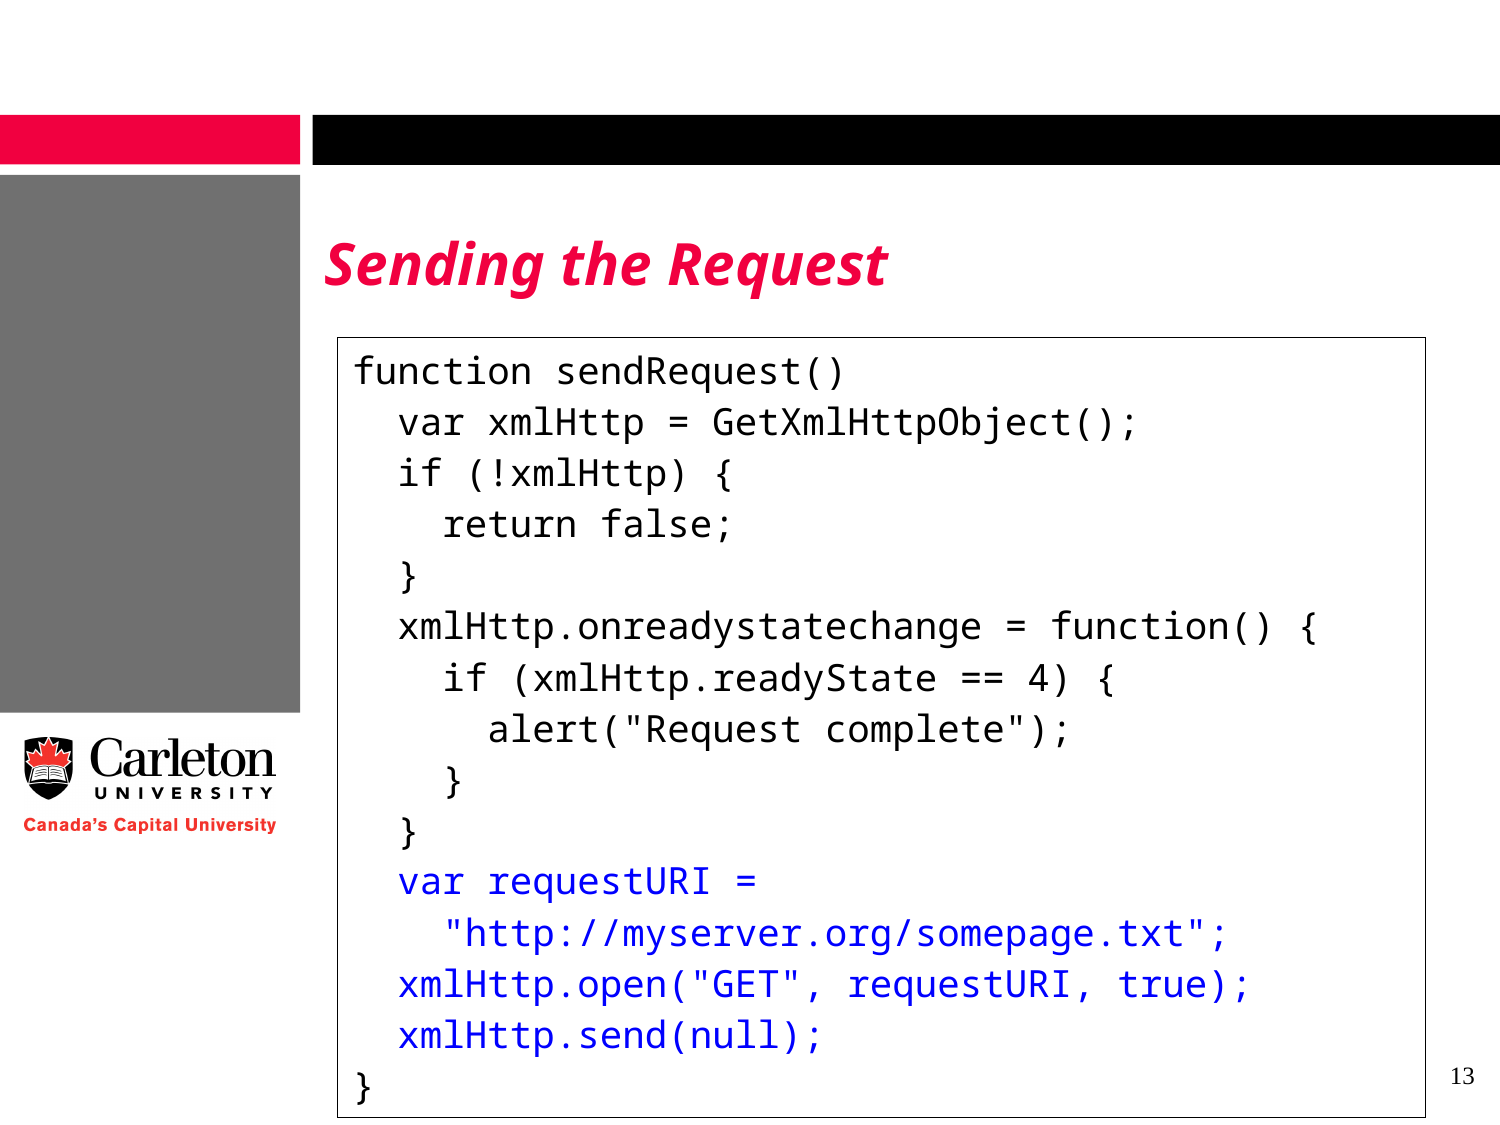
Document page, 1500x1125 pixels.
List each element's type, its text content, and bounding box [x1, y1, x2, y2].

text_box function sendRequest() var xmlHttp = GetXmlHttpObject(); if (!xmlHttp) { return false; } xmlHttp.onreadystatechange = function() { if (xmlHttp.readyState == 4) { alert("Request complete"); } } var requestURI = "http://myserver.org/somepage.txt"; xmlHttp.open("GET", requestURI, true); xmlHttp.send(null); } [337, 337, 1426, 1031]
title Sending the Request [324, 187, 1450, 338]
picture [24, 737, 276, 834]
